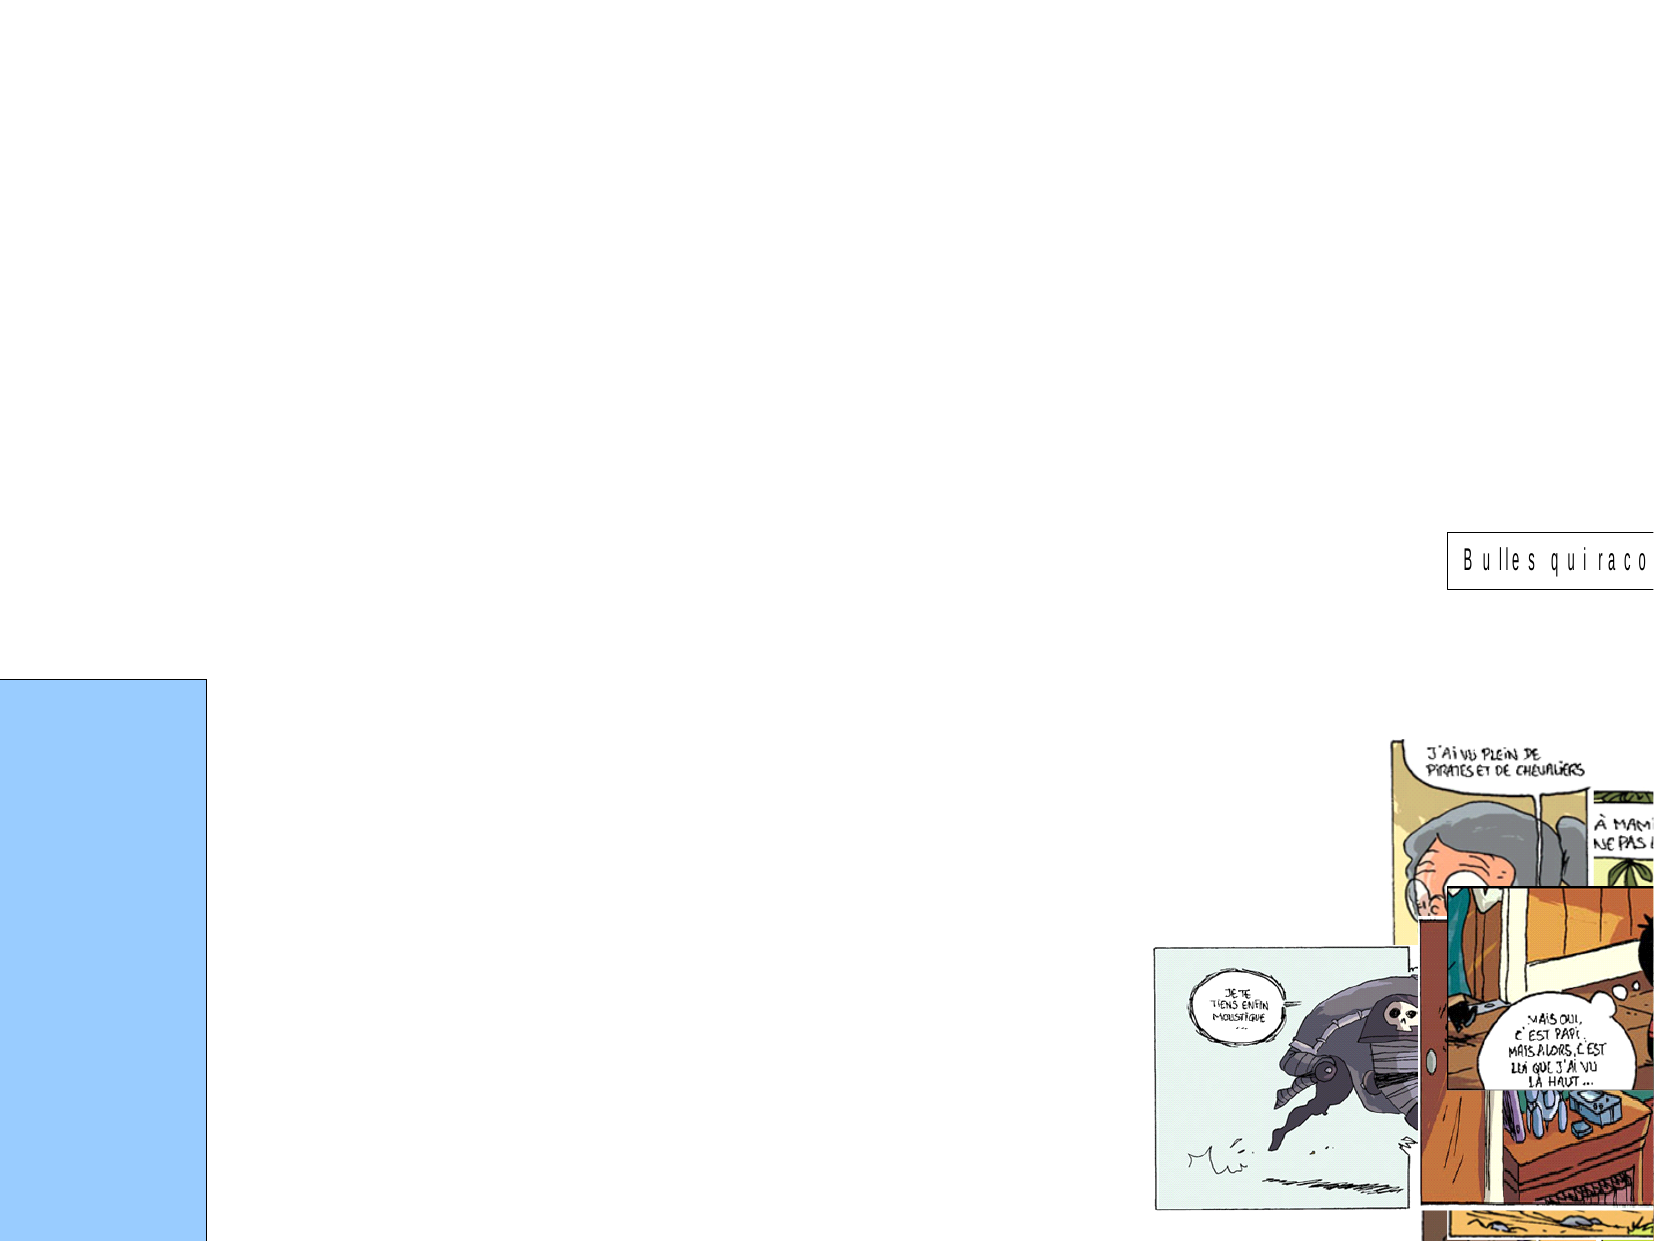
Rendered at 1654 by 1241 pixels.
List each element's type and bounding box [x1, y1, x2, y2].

picture [1151, 738, 1654, 1241]
picture [1446, 531, 1654, 591]
text_box [0, 679, 207, 1241]
